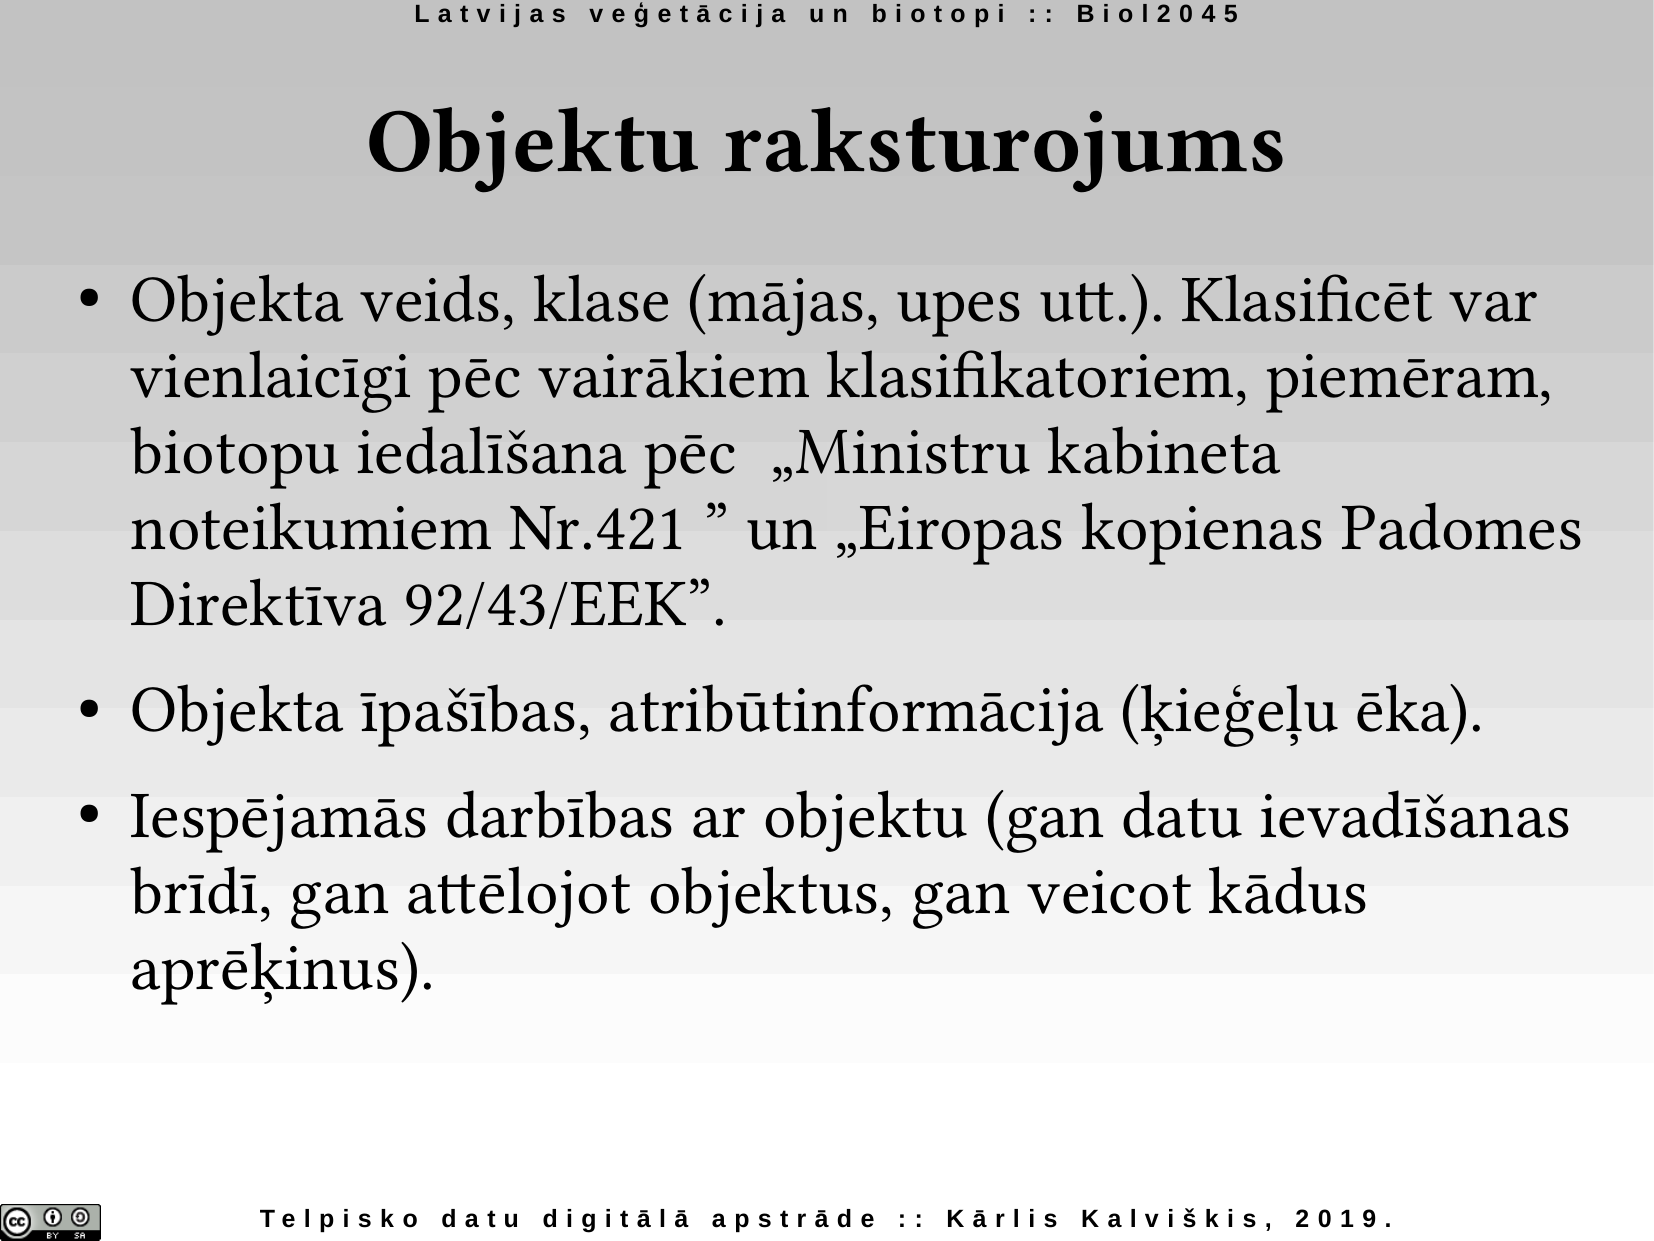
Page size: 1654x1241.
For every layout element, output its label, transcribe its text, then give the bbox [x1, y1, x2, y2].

title Objektu raksturojums [59, 37, 1596, 246]
picture [0, 0, 1654, 1241]
list Objekta veids, klase (mājas, upes utt.). Klasificēt var vienlaicīgi pēc vairākiem klasifikatoriem, piemēram, biotopu iedalīšana pēc „Ministru kabineta noteikumiem Nr.421 ” un „Eiropas kopienas Padomes Direktīva 92/43/EEK”. Objekta īpašības, atribūtinformācija (ķieģeļu ēka). Iespējamās darbības ar objektu (gan datu ievadīšanas brīdī, gan attēlojot objektus, gan veicot kādus aprēķinus). [59, 261, 1596, 1002]
